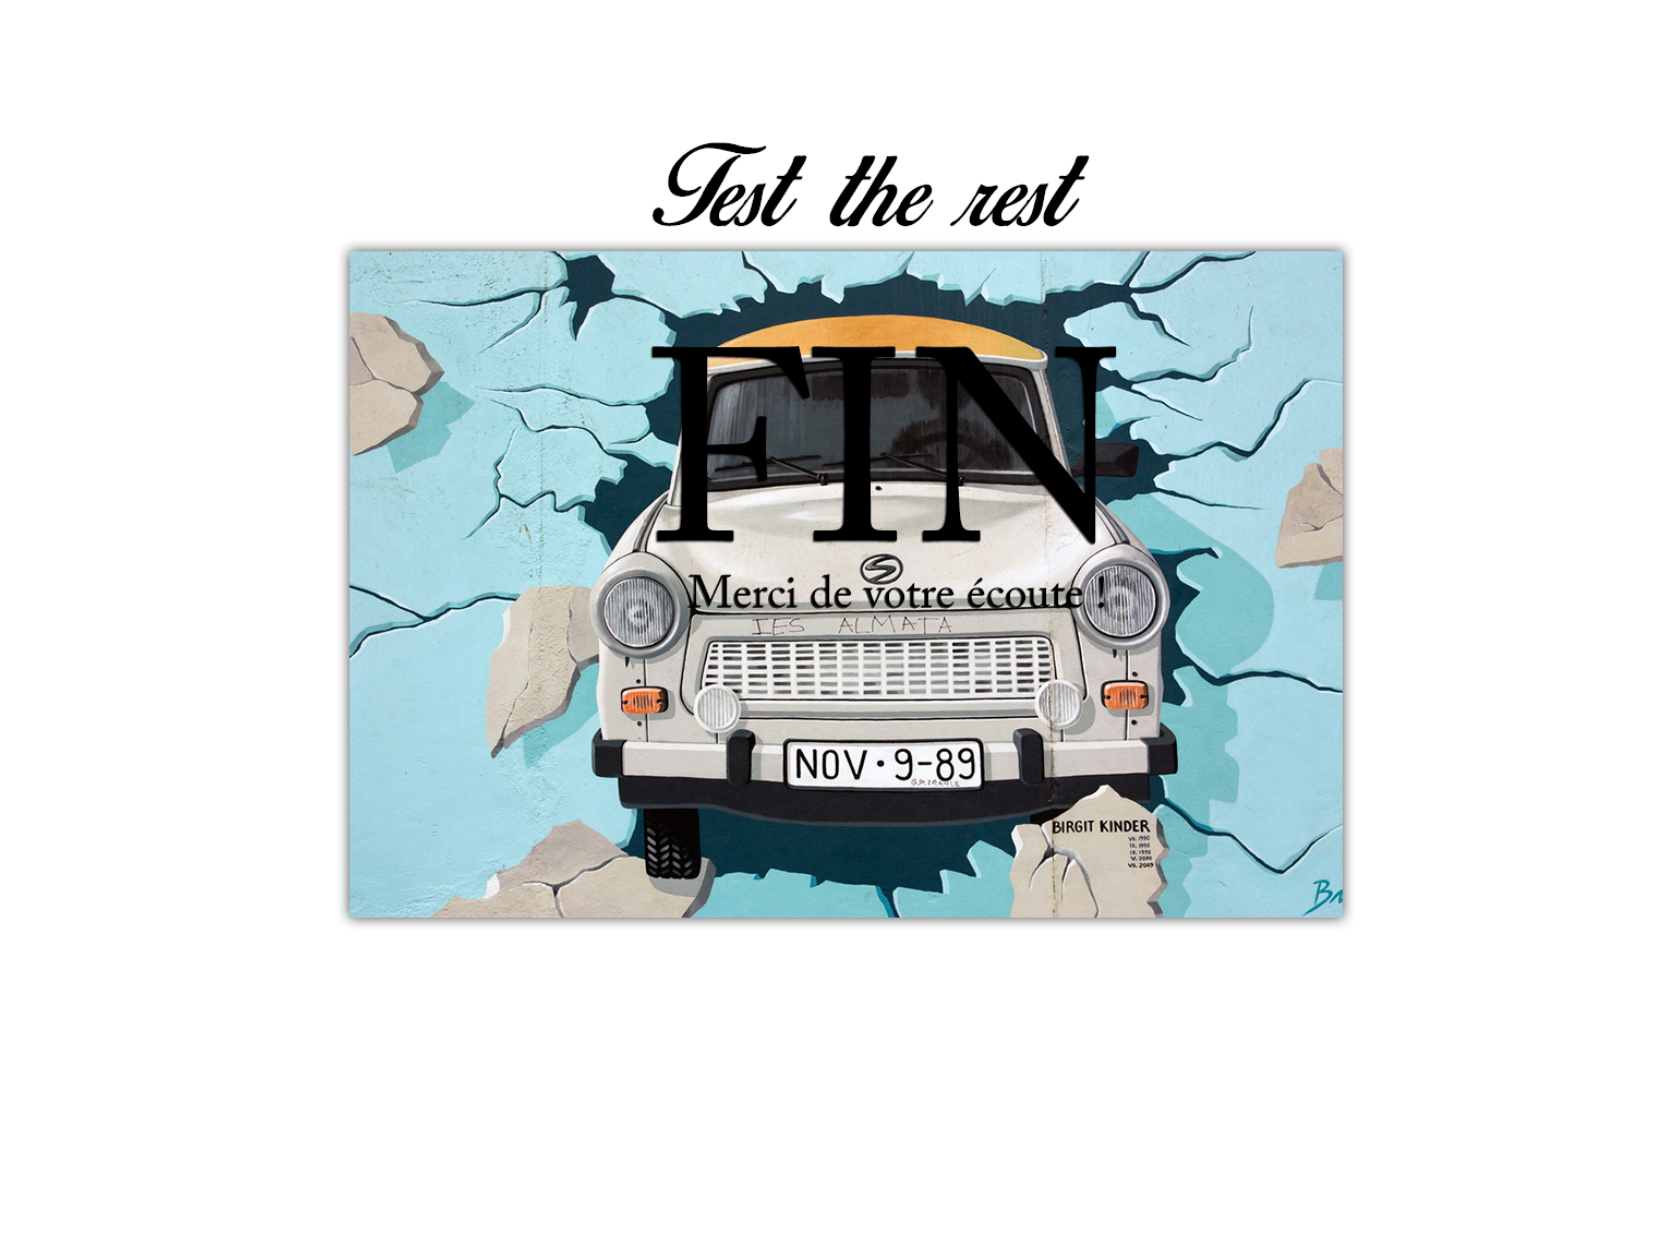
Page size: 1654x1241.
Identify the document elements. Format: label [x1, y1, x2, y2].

picture [271, 116, 1394, 957]
